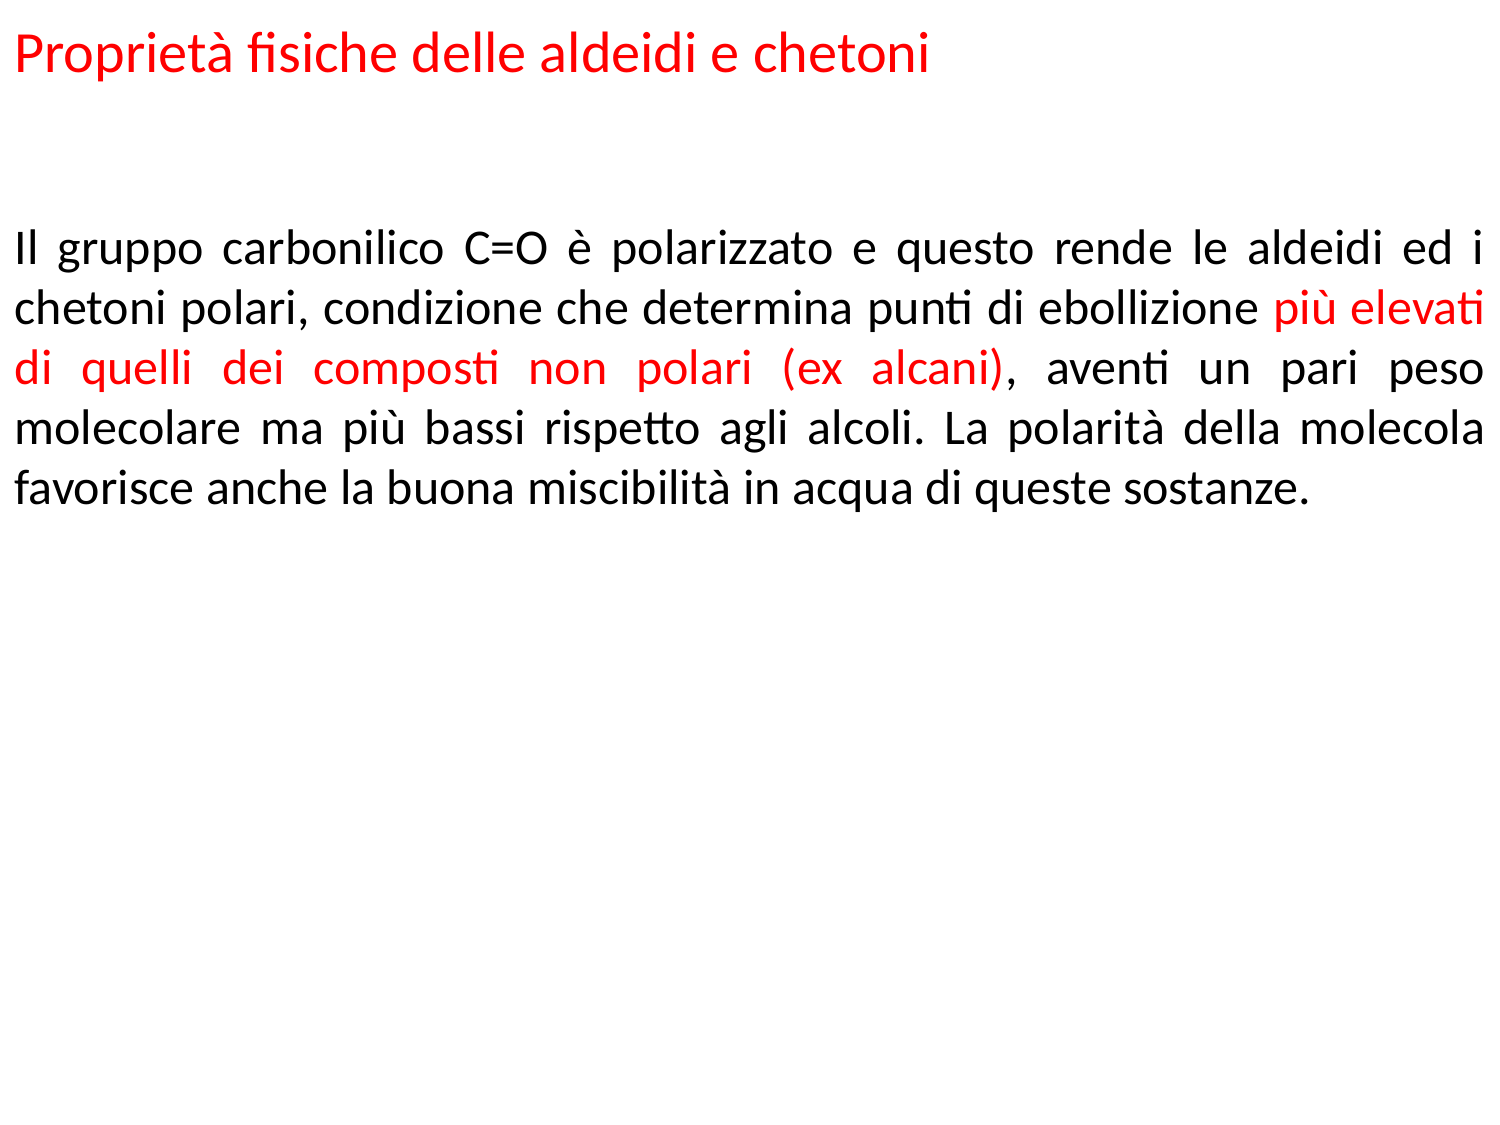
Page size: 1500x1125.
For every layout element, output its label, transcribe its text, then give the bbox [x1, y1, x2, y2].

text_box Proprietà fisiche delle aldeidi e chetoni Il gruppo carbonilico C=O è polarizzato e questo rende le aldeidi ed i chetoni polari, condizione che determina punti di ebollizione più elevati di quelli dei composti non polari (ex alcani), aventi un pari peso molecolare ma più bassi rispetto agli alcoli. La polarità della molecola favorisce anche la buona miscibilità in acqua di queste sostanze. [0, 6, 1500, 522]
